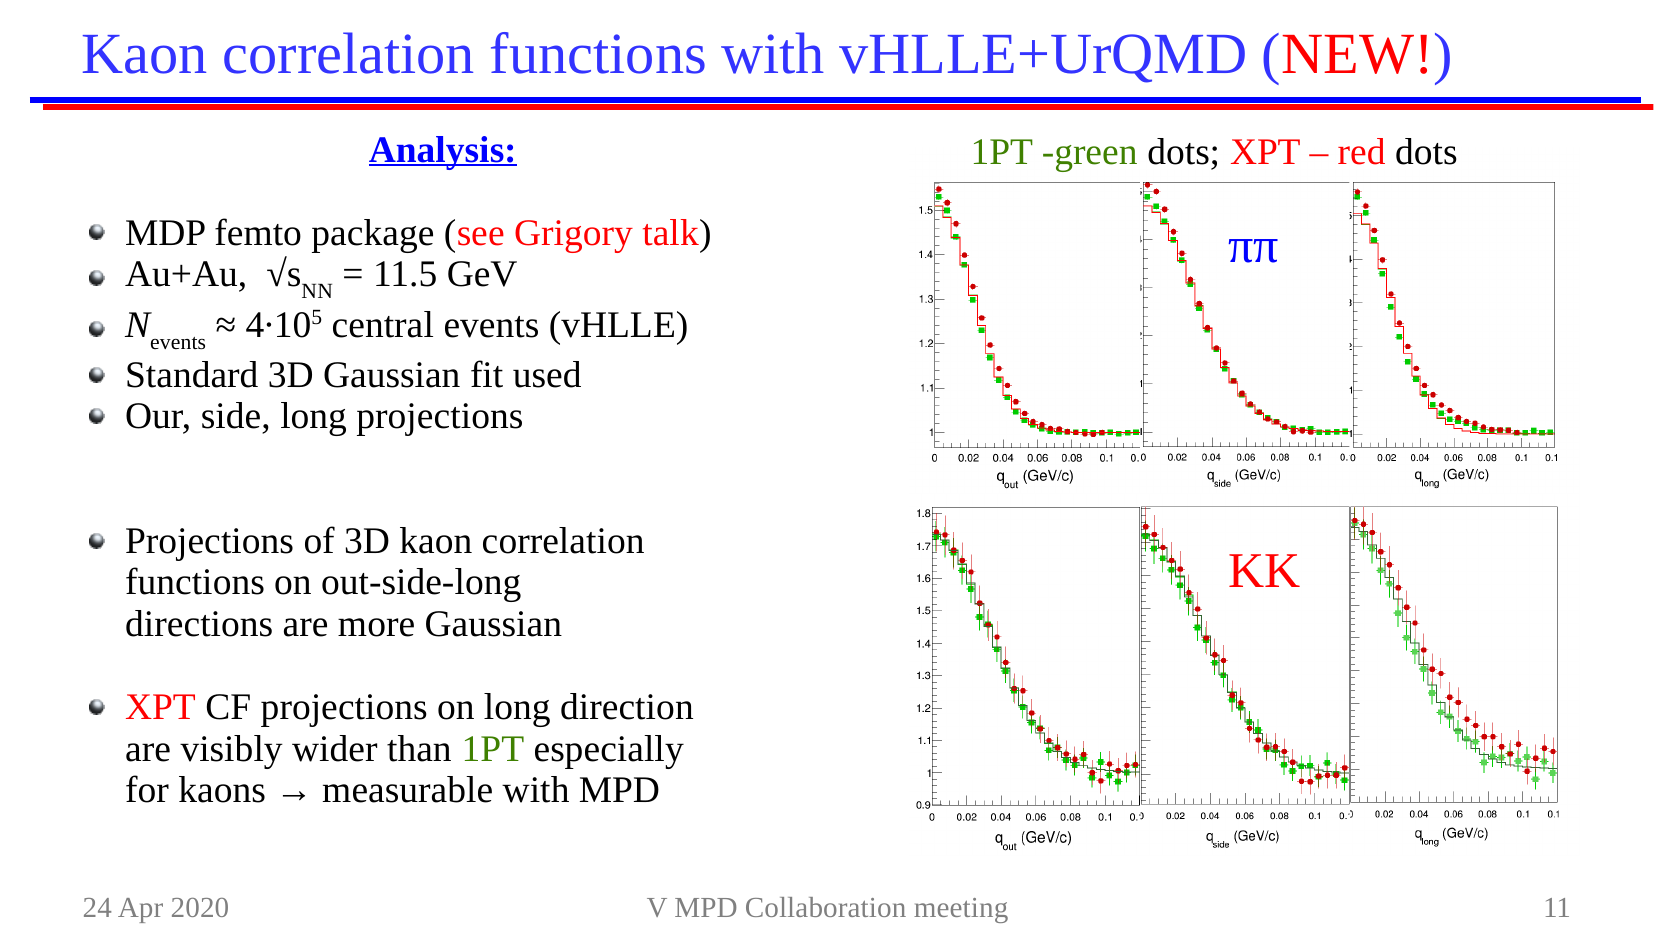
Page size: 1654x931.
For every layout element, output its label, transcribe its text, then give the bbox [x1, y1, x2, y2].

text_box 1PT -green dots; XPT – red dots [955, 123, 1473, 180]
text_box Analysis: MDP femto package (see Grigory talk) Au+Au, √sNN = 11.5 GeV Nevents ≈ 4∙105 central events (vHLLE) Standard 3D Gaussian fit used Our, side, long projections Projections of 3D kaon correlation functions on out-side-long directions are more Gaussian XPT CF projections on long direction are visibly wider than 1PT especially for kaons → measurable with MPD [75, 121, 811, 931]
picture [909, 147, 1580, 856]
text_box ππ [1213, 210, 1294, 281]
title Kaon correlation functions with vHLLE+UrQMD (NEW!) [81, 7, 1570, 91]
text_box KK [1213, 535, 1316, 606]
